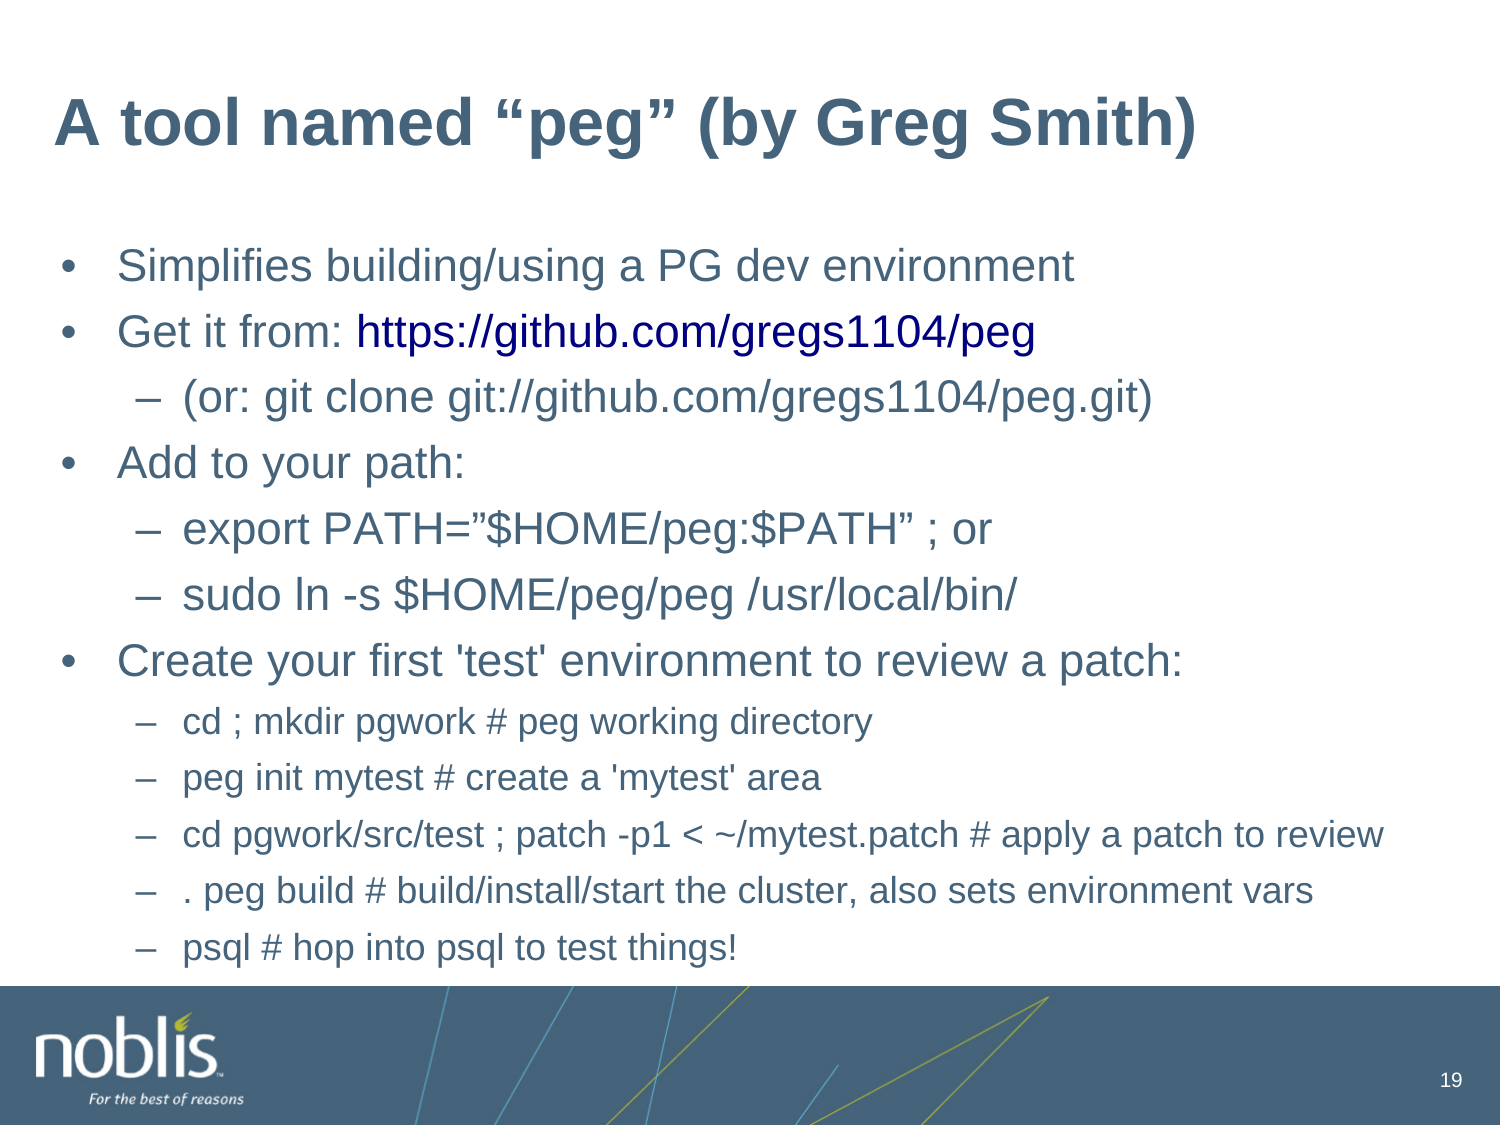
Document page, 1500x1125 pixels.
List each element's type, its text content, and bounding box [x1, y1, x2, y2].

title A tool named “peg” (by Greg Smith) [53, 38, 1438, 211]
picture [0, 986, 1500, 1125]
list Simplifies building/using a PG dev environment Get it from: https://github.com/gregs1104/peg (or: git clone git://github.com/gregs1104/peg.git) Add to your path: export PATH=”$HOME/peg:$PATH” ; or sudo ln -s $HOME/peg/peg /usr/local/bin/ Create your first 'test' environment to review a patch: cd ; mkdir pgwork # peg working directory peg init mytest # create a 'mytest' area cd pgwork/src/test ; patch -p1 < ~/mytest.patch # apply a patch to review . peg build # build/install/start the cluster, also sets environment vars psql # hop into psql to test things! [60, 239, 1437, 969]
